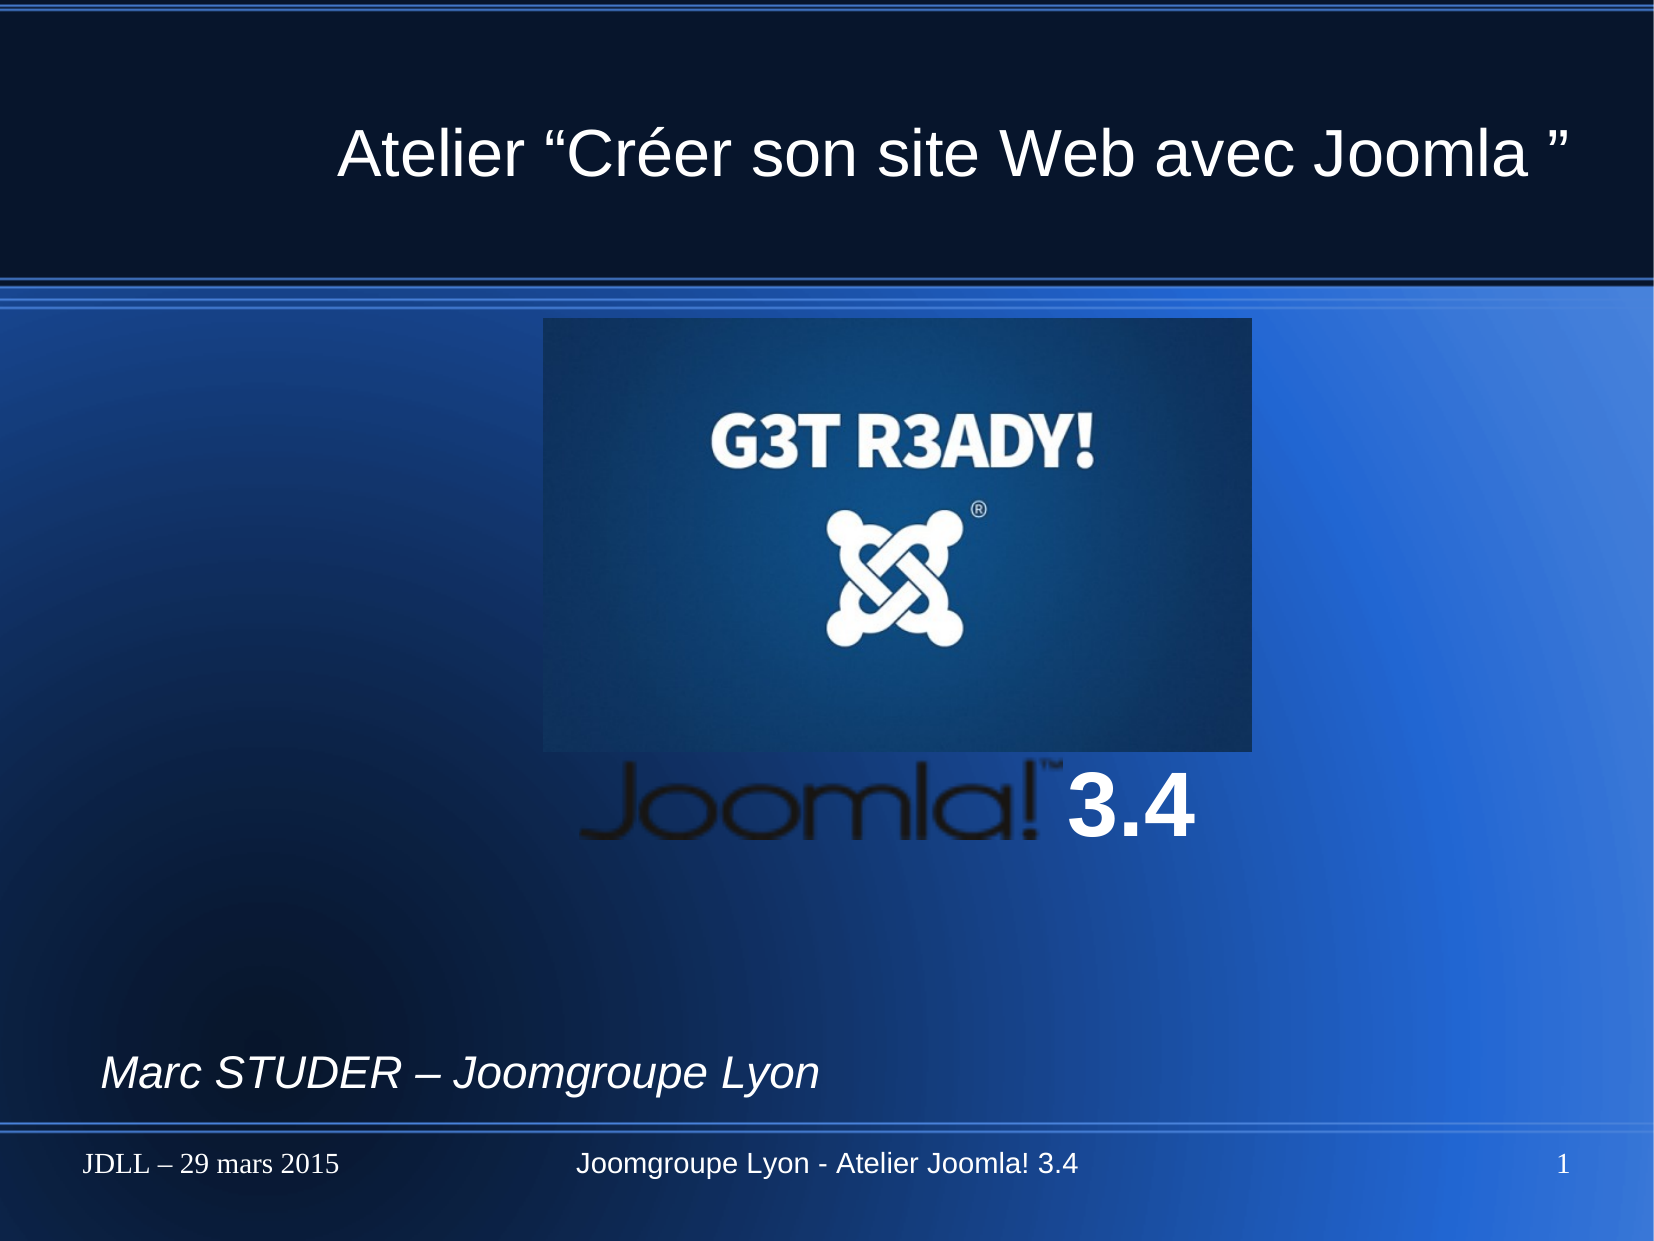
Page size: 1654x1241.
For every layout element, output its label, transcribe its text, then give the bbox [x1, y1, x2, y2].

title Atelier “Créer son site Web avec Joomla ” [82, 56, 1571, 250]
list 3.4 Marc STUDER – Joomgroupe Lyon [82, 355, 1571, 1227]
picture [0, 0, 1654, 1241]
